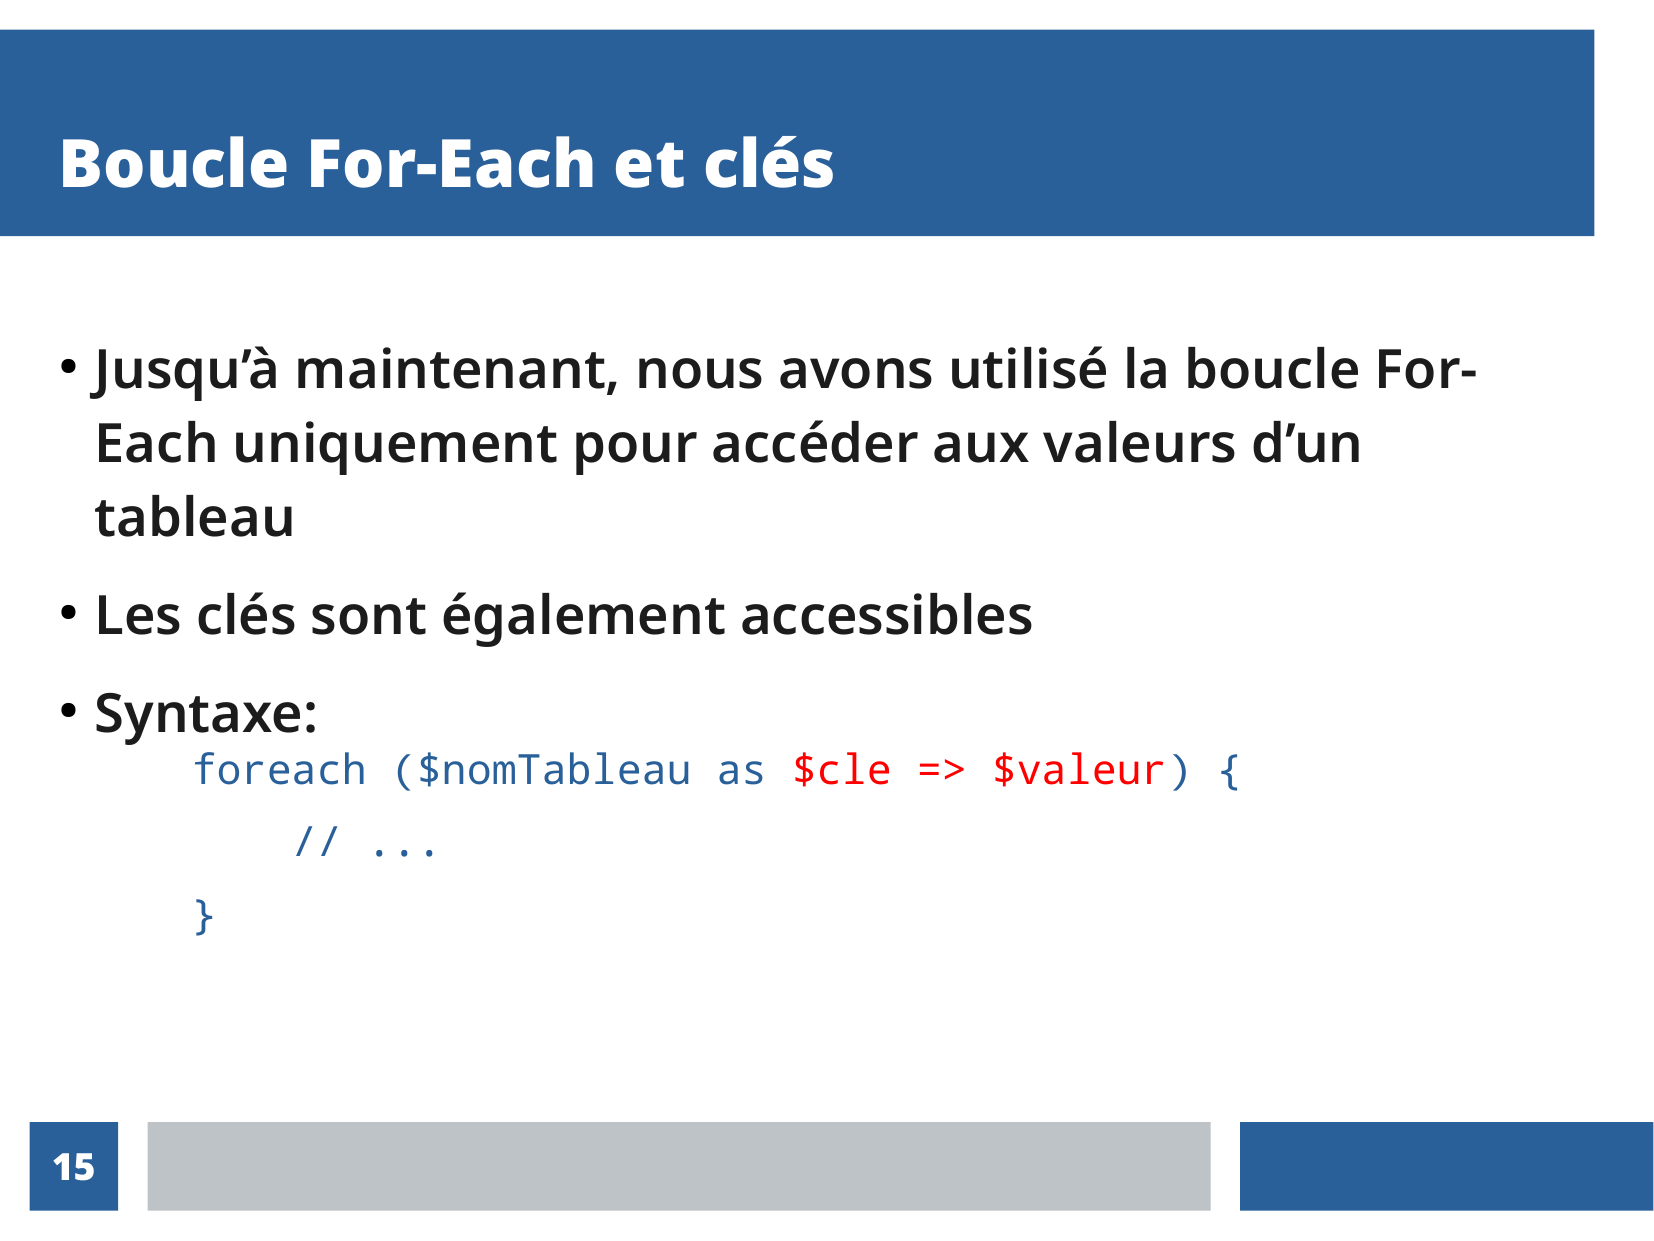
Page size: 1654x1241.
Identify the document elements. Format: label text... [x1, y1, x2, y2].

list Jusqu’à maintenant, nous avons utilisé la boucle For-Each uniquement pour accéder aux valeurs d’un tableau Les clés sont également accessibles Syntaxe: [59, 330, 1565, 810]
title Boucle For-Each et clés [59, 59, 1595, 207]
text_box foreach ($nomTableau as $cle => $valeur) { // ... } [106, 738, 1347, 963]
